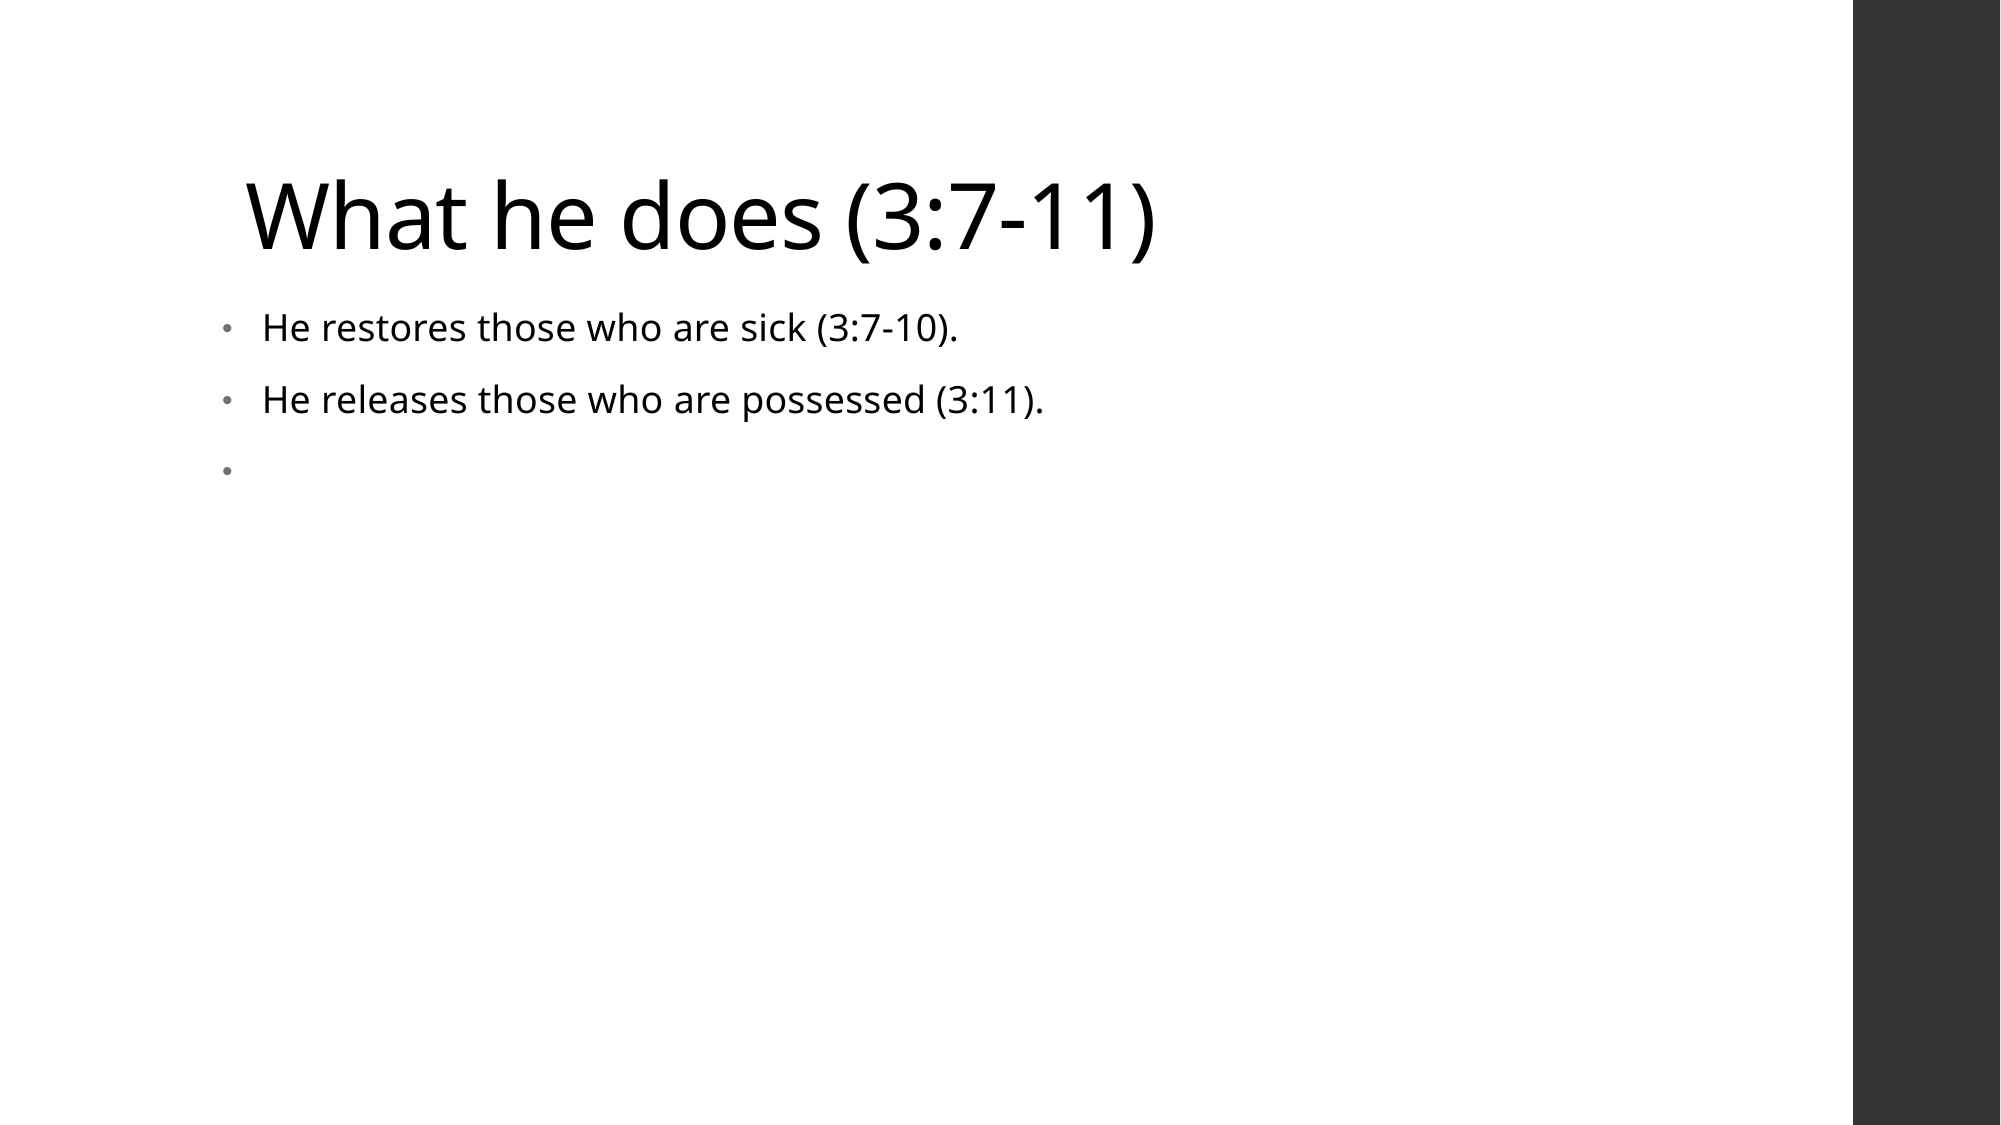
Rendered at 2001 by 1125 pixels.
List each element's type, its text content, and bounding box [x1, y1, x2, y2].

list He restores those who are sick (3:7-10). He releases those who are possessed (3:11). [206, 299, 1617, 1014]
title What he does (3:7-11) [206, 60, 1797, 278]
